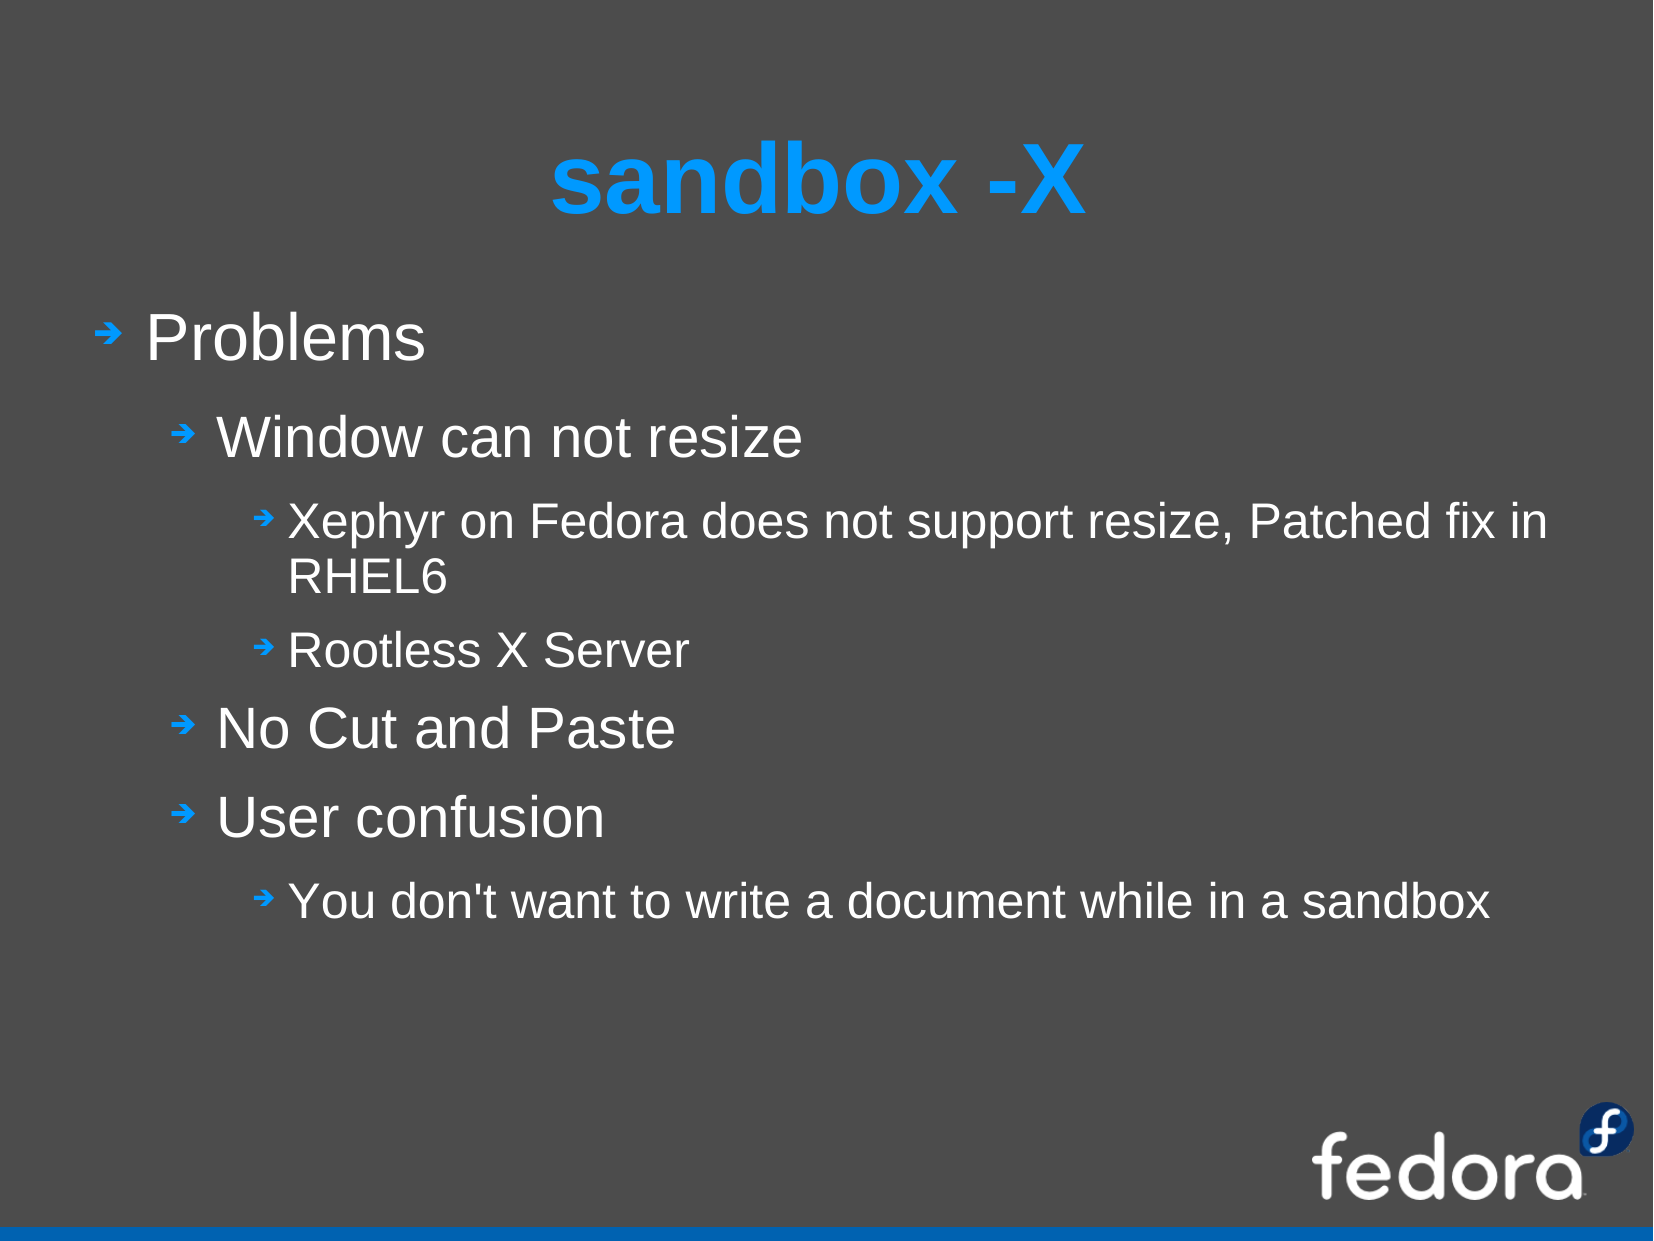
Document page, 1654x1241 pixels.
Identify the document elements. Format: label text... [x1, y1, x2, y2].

picture [1312, 1102, 1634, 1200]
list Problems Window can not resize Xephyr on Fedora does not support resize, Patched fix in RHEL6 Rootless X Server No Cut and Paste User confusion You don't want to write a document while in a sandbox [74, 300, 1575, 1067]
title sandbox -X [112, 82, 1524, 275]
